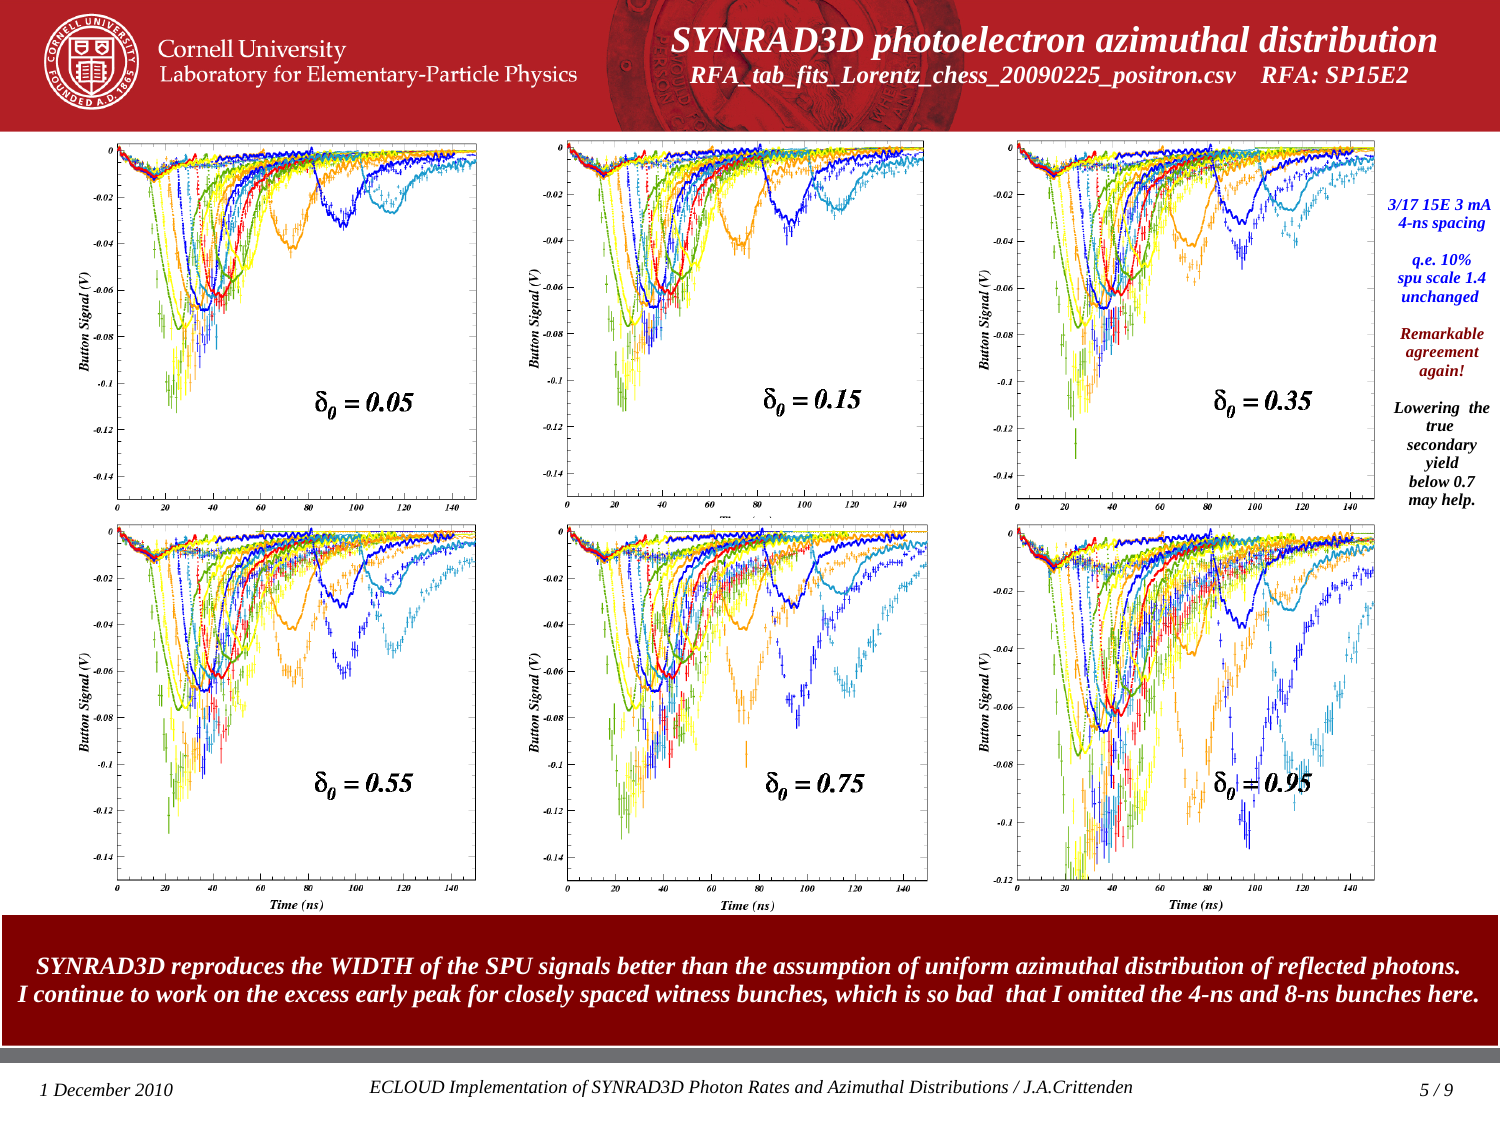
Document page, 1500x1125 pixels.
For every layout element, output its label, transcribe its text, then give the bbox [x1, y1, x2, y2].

picture [525, 134, 931, 915]
text_box SYNRAD3D reproduces the WIDTH of the SPU signals better than the assumption of uniform azimuthal distribution of reflected photons. I continue to work on the excess early peak for closely spaced witness bunches, which is so bad that I omitted the 4-ns and 8-ns bunches here. [2, 915, 1498, 1046]
text_box 3/17 15E 3 mA 4-ns spacing q.e. 10% spu scale 1.4 unchanged Remarkable agreement again! Lowering the true secondary yield below 0.7 may help. [1387, 149, 1498, 541]
picture [0, 0, 1500, 132]
picture [75, 137, 481, 915]
picture [975, 134, 1381, 915]
text_box SYNRAD3D photoelectron azimuthal distribution RFA_tab_fits_Lorentz_chess_20090225_positron.csv RFA: SP15E2 [599, 11, 1500, 110]
